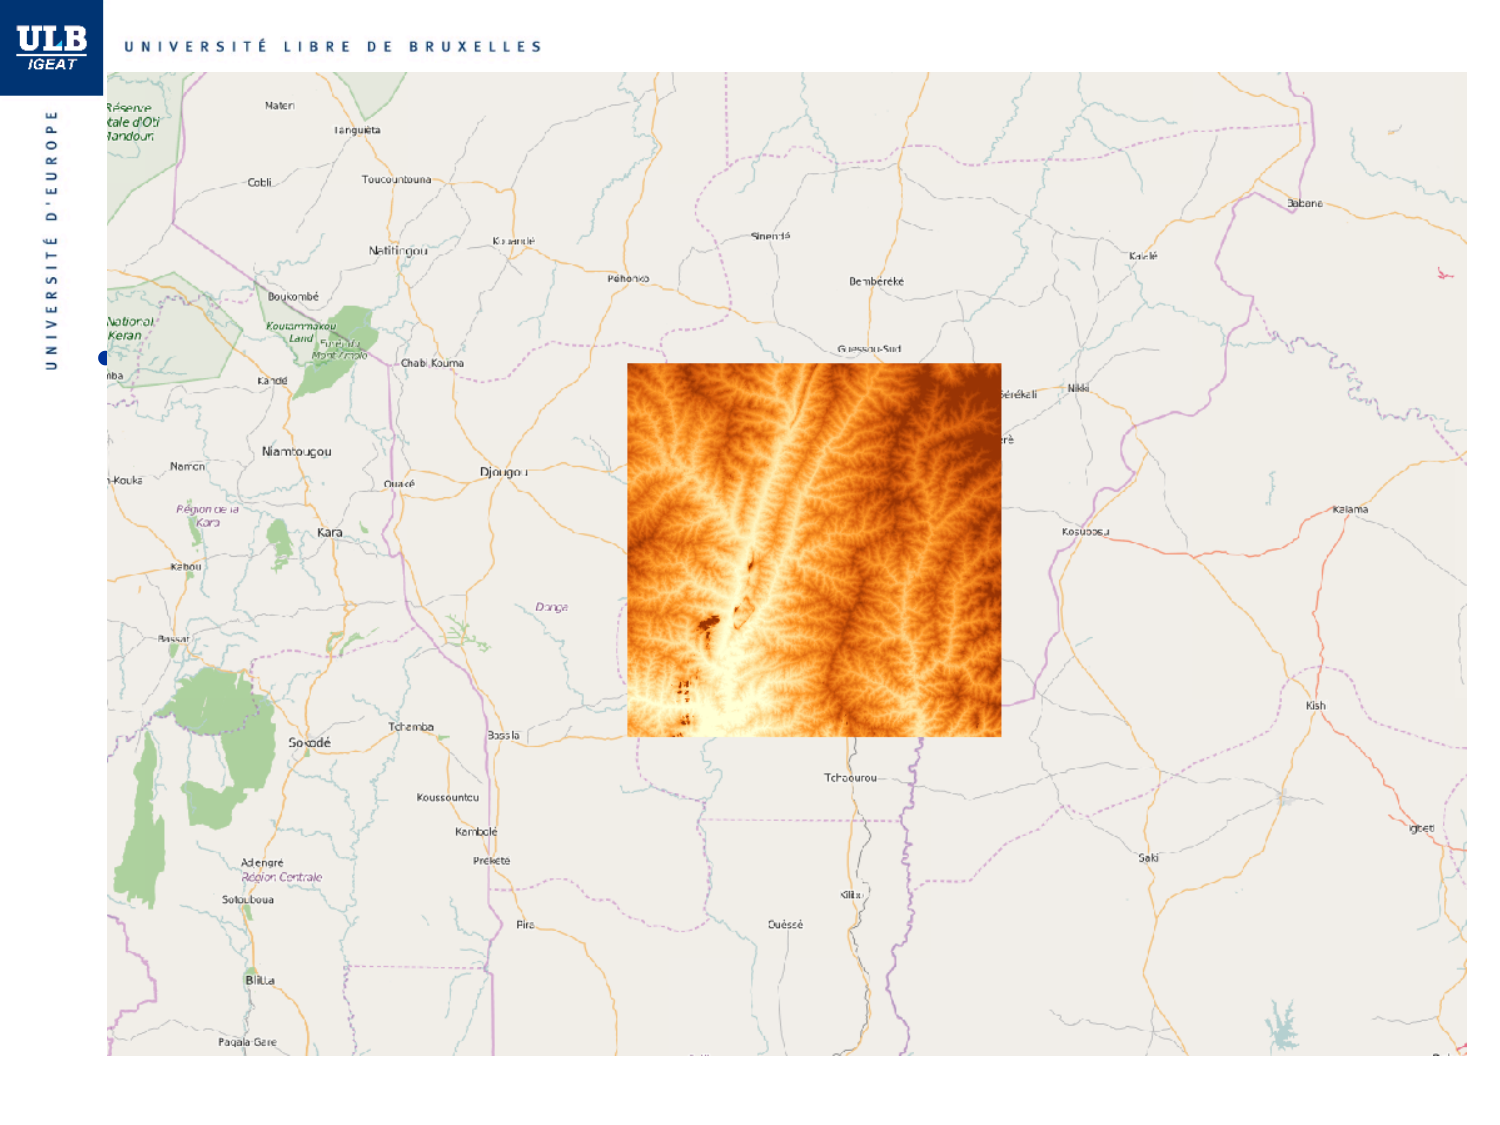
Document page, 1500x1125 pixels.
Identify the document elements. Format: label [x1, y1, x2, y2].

picture [0, 0, 1500, 1125]
list [96, 250, 1388, 1099]
